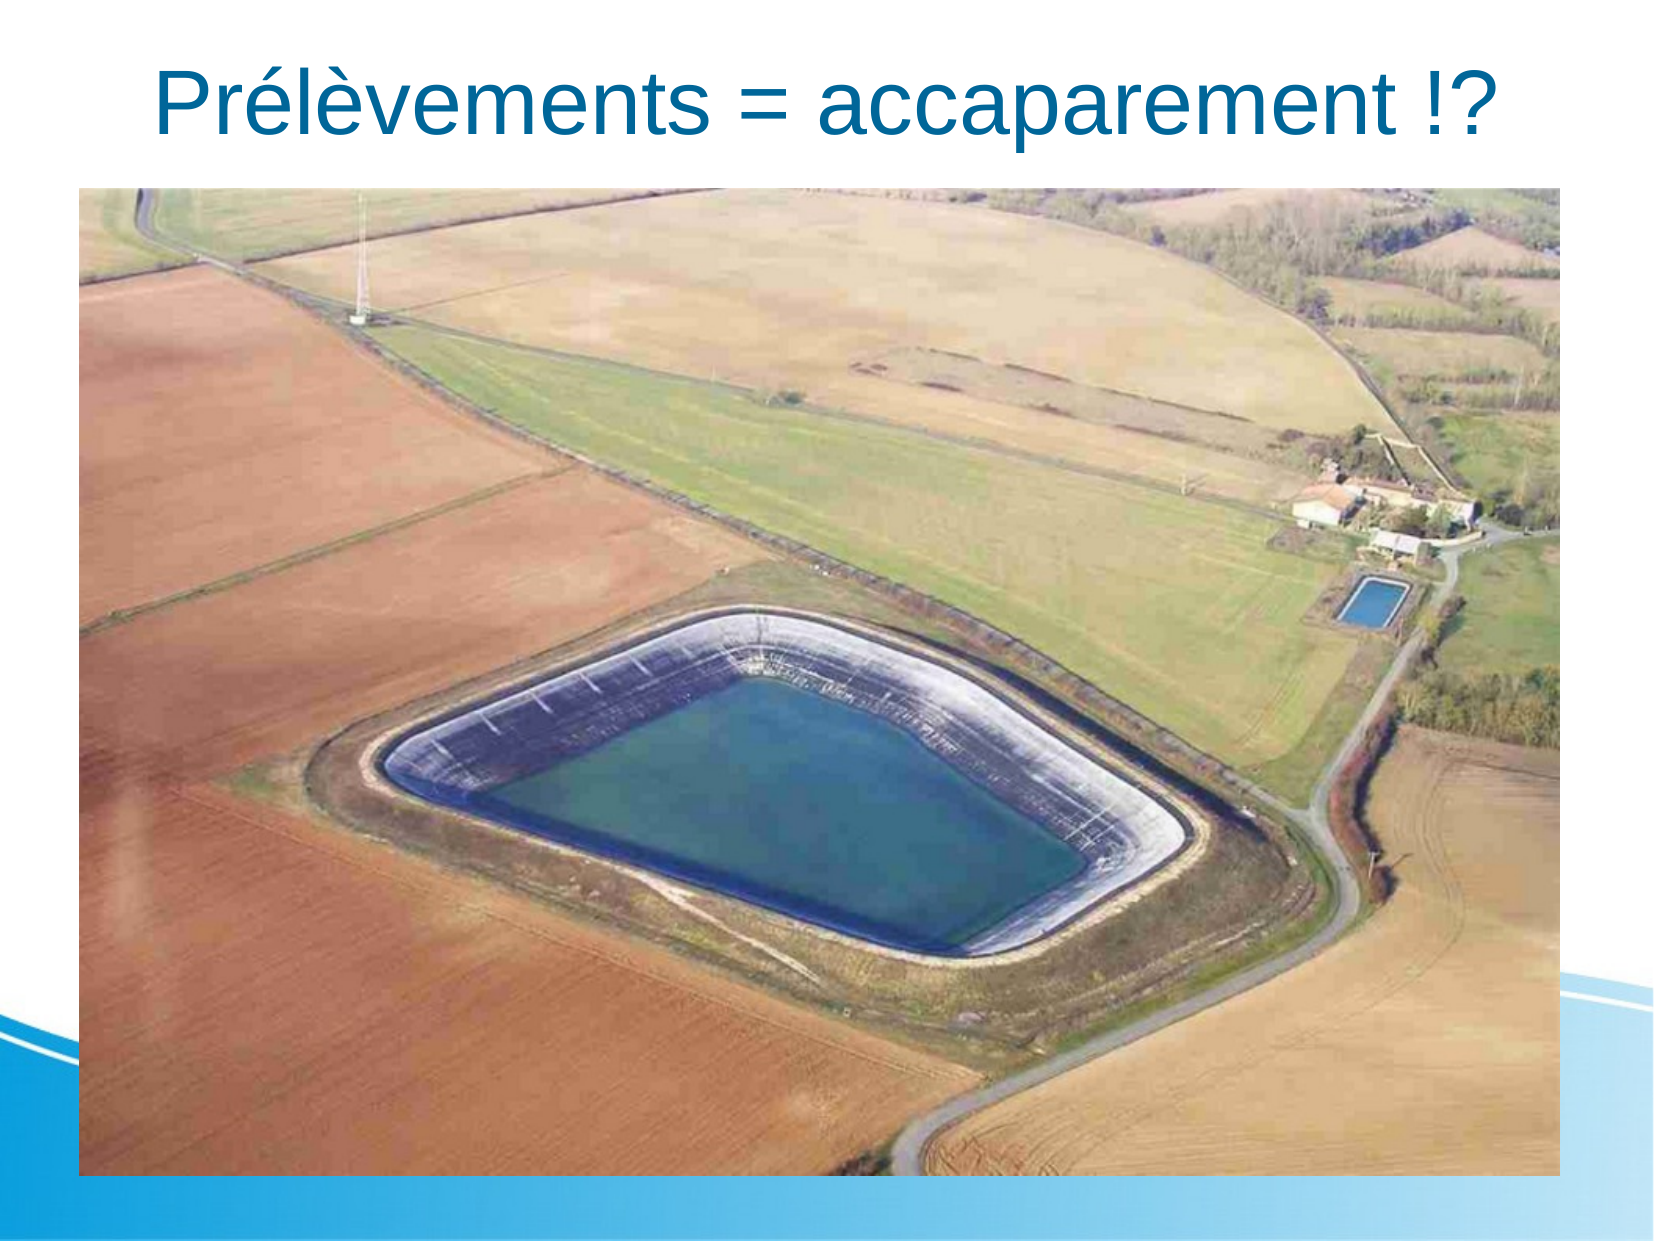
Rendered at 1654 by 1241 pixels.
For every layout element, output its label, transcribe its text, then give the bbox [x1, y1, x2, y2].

picture [0, 188, 1654, 1241]
title Prélèvements = accaparement !? [141, 0, 1512, 188]
